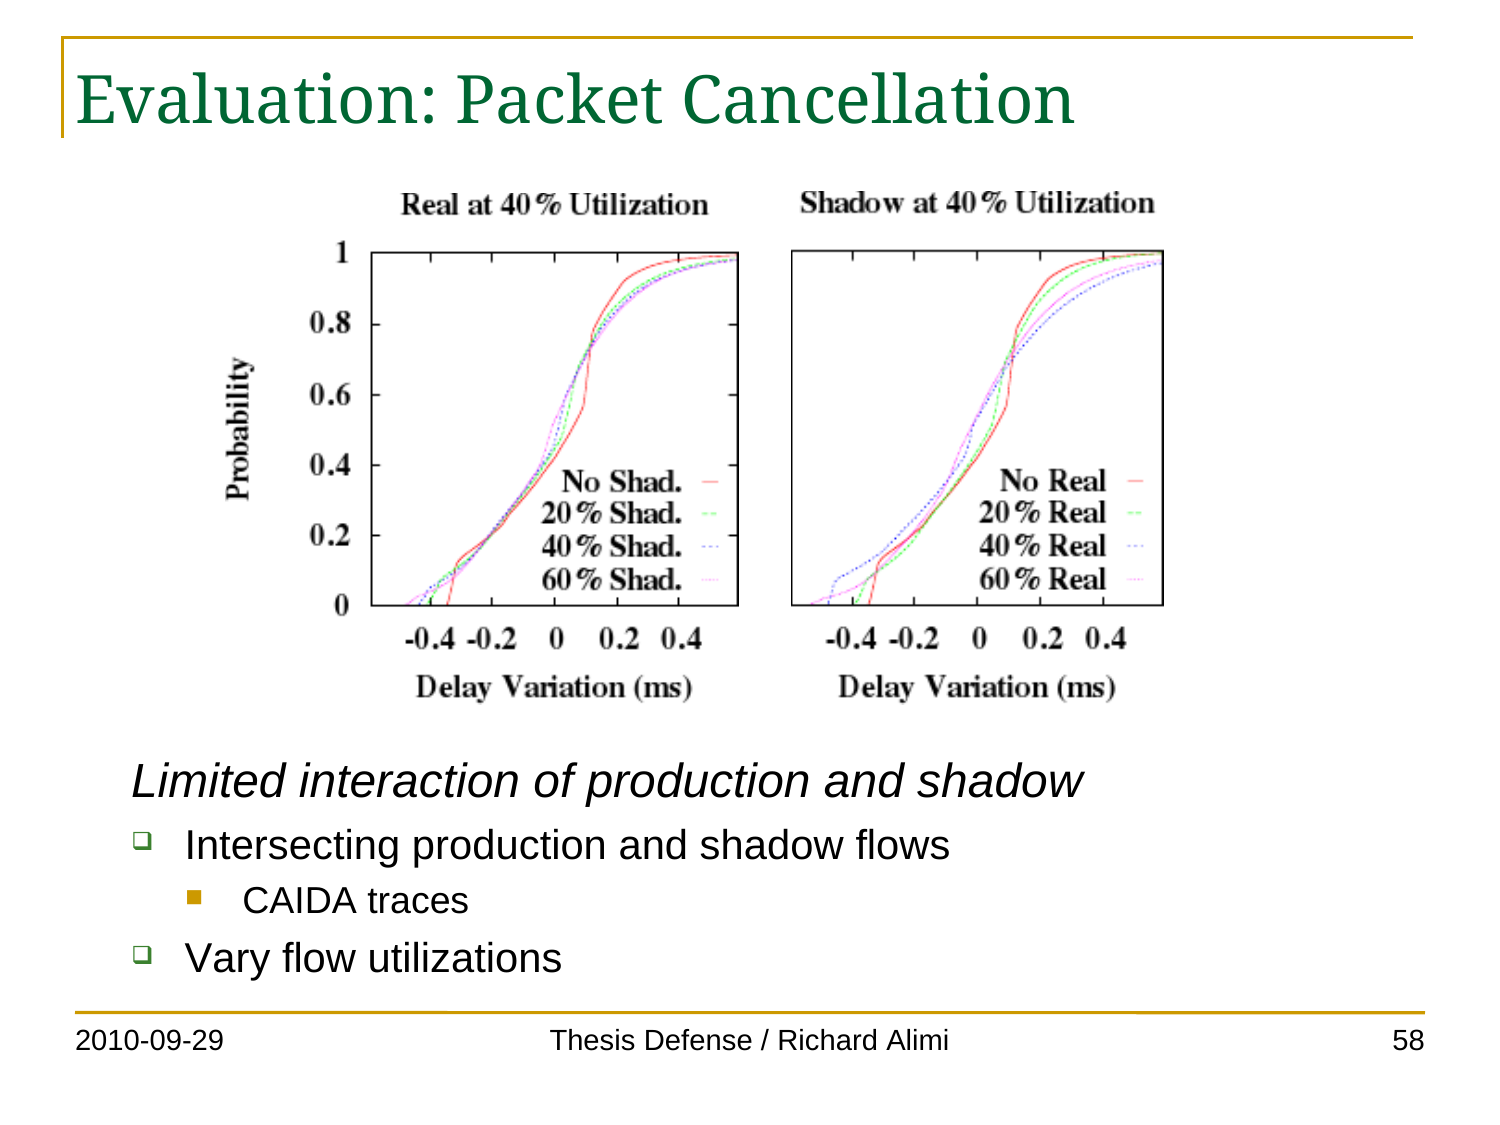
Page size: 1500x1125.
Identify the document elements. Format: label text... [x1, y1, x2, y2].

title Evaluation: Packet Cancellation [75, 45, 1425, 151]
list Limited interaction of production and shadow Intersecting production and shadow flows CAIDA traces Vary flow utilizations [75, 754, 1426, 982]
picture [791, 191, 1164, 706]
picture [225, 193, 739, 706]
